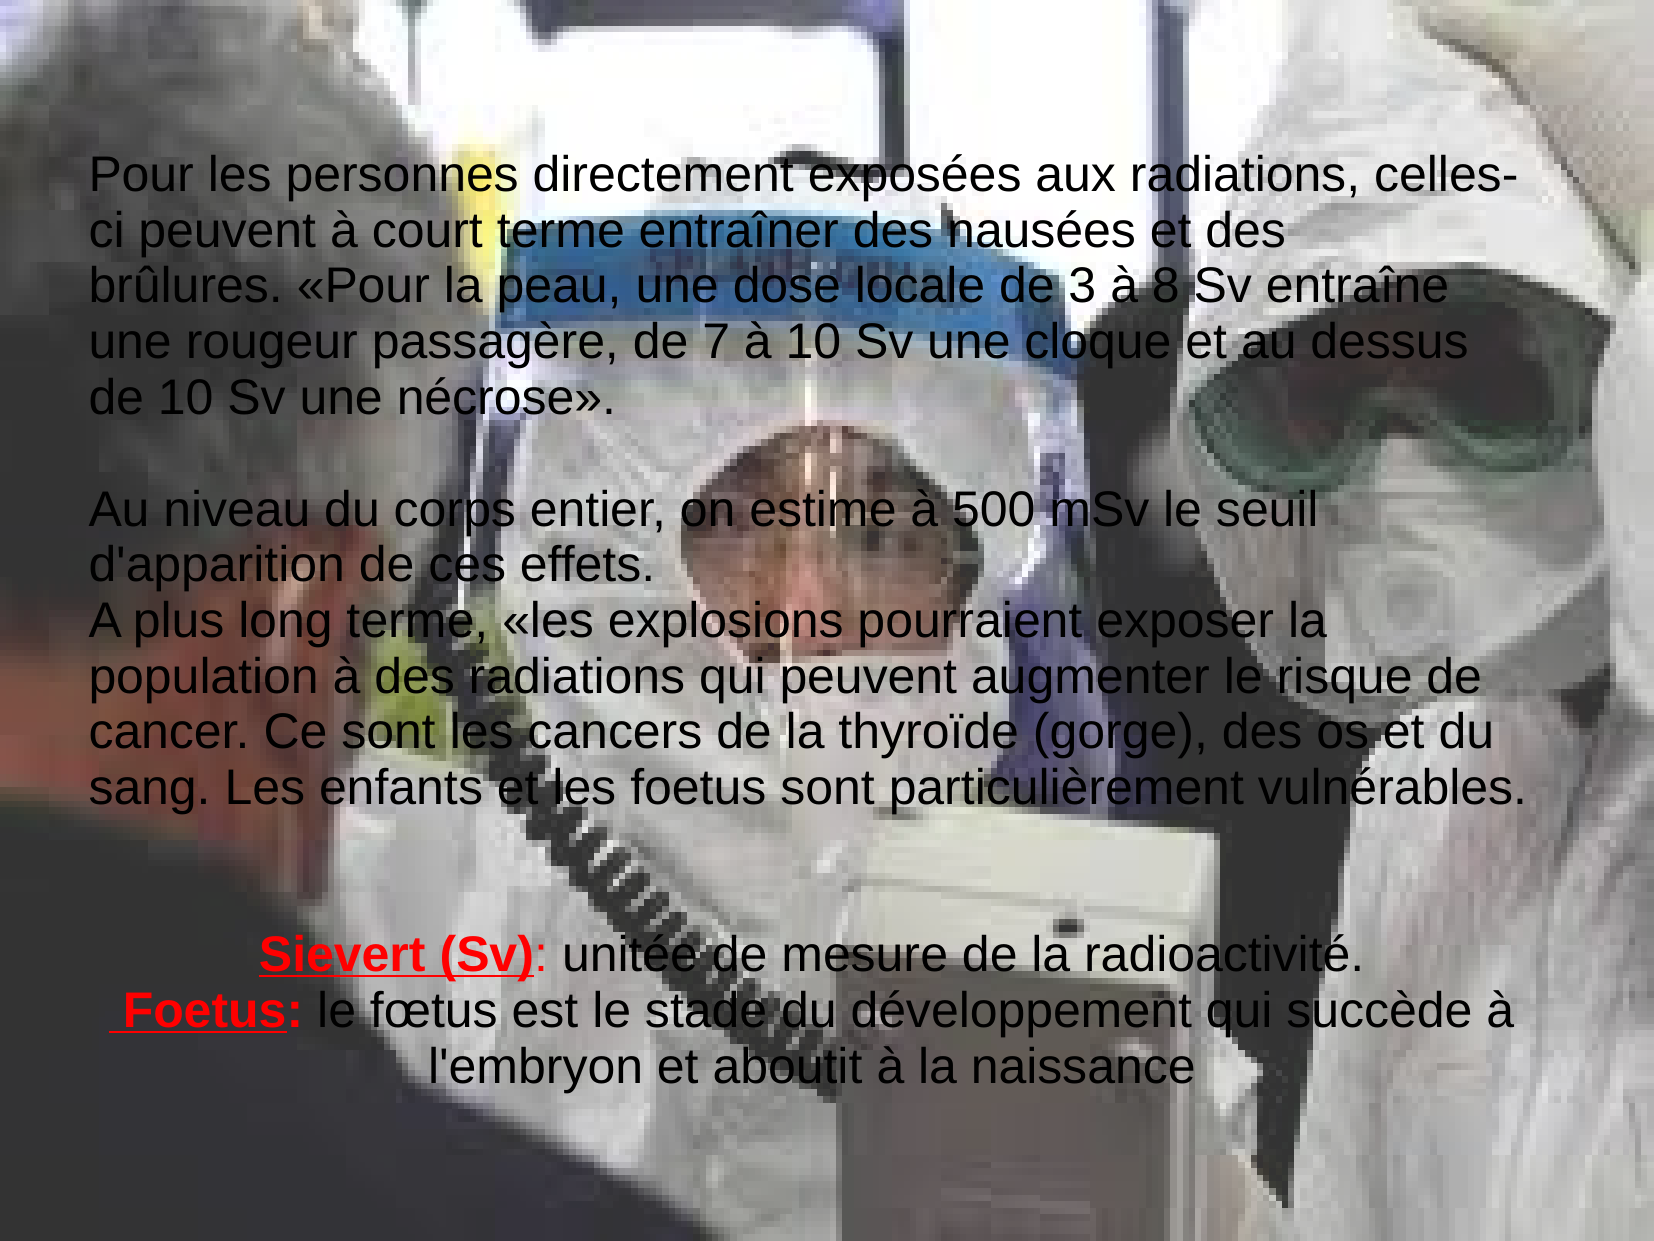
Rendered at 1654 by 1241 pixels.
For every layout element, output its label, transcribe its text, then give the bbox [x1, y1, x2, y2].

subtitle Pour les personnes directement exposées aux radiations, celles-ci peuvent à court terme entraîner des nausées et des brûlures. «Pour la peau, une dose locale de 3 à 8 Sv entraîne une rougeur passagère, de 7 à 10 Sv une cloque et au dessus de 10 Sv une nécrose». Au niveau du corps entier, on estime à 500 mSv le seuil d'apparition de ces effets. A plus long terme, «les explosions pourraient exposer la population à des radiations qui peuvent augmenter le risque de cancer. Ce sont les cancers de la thyroïde (gorge), des os et du sang. Les enfants et les foetus sont particulièrement vulnérables. Sievert (Sv): unitée de mesure de la radioactivité. Foetus: le fœtus est le stade du développement qui succède à l'embryon et aboutit à la naissance [88, 118, 1536, 1123]
picture [0, 0, 1654, 1241]
